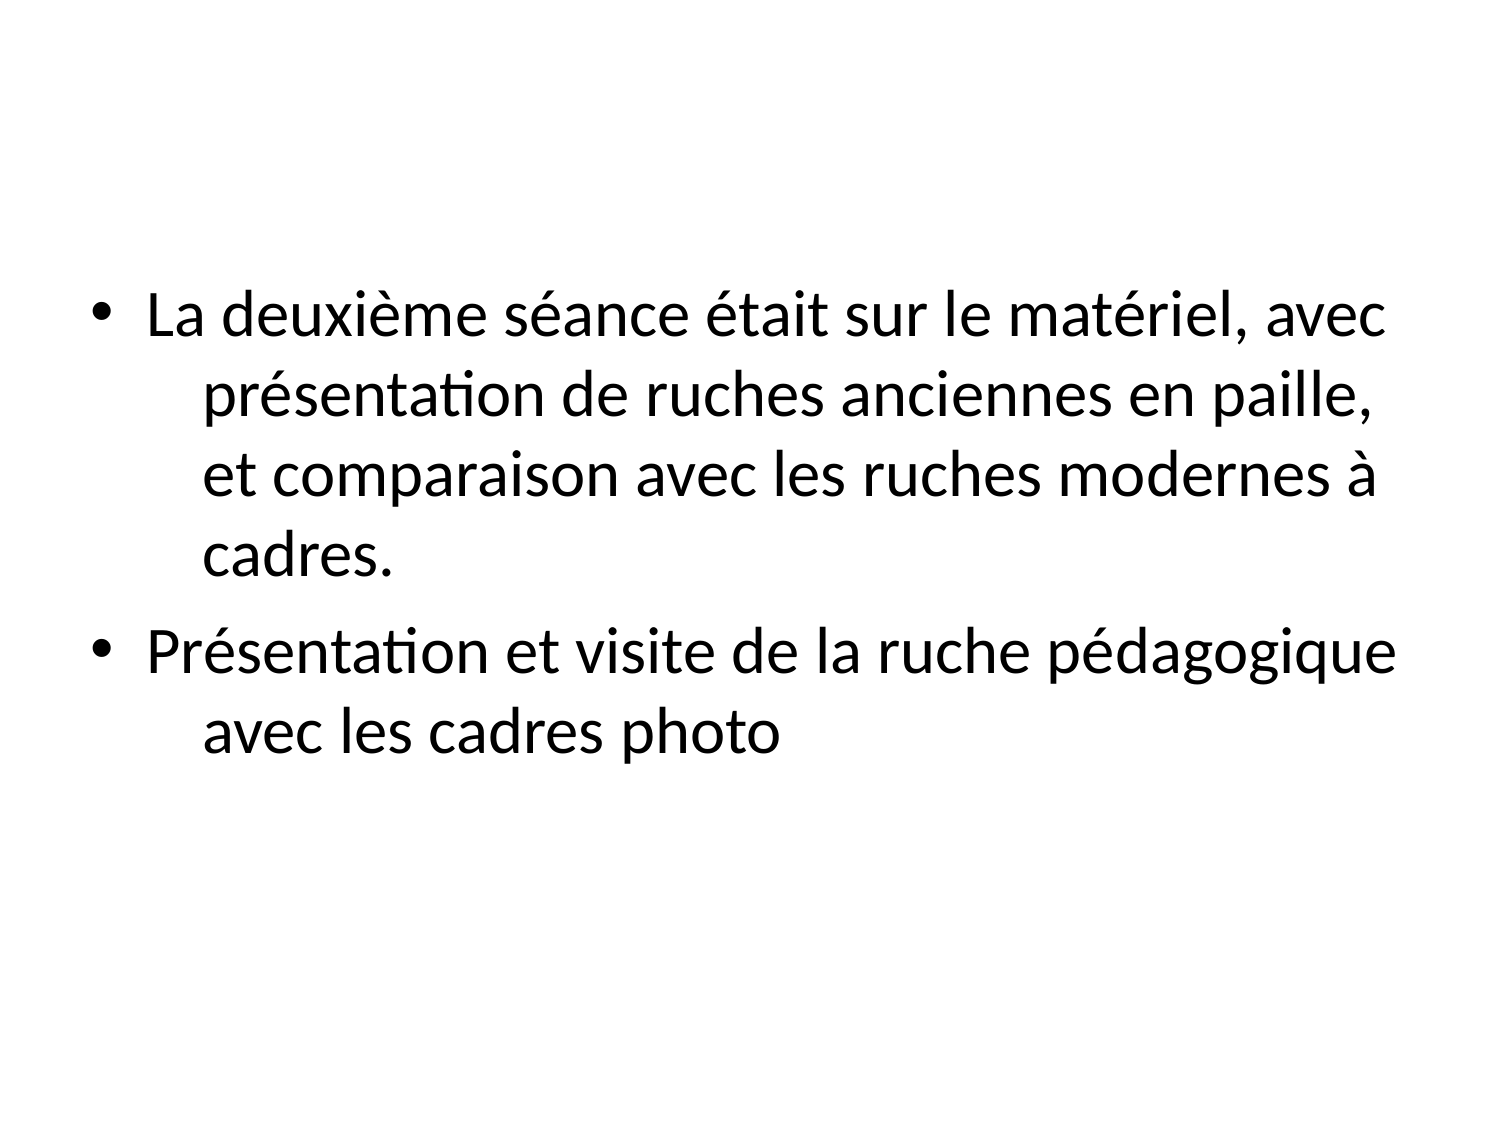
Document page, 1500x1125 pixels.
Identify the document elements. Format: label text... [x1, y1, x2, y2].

list La deuxième séance était sur le matériel, avec présentation de ruches anciennes en paille, et comparaison avec les ruches modernes à cadres. Présentation et visite de la ruche pédagogique avec les cadres photo [75, 262, 1426, 1005]
